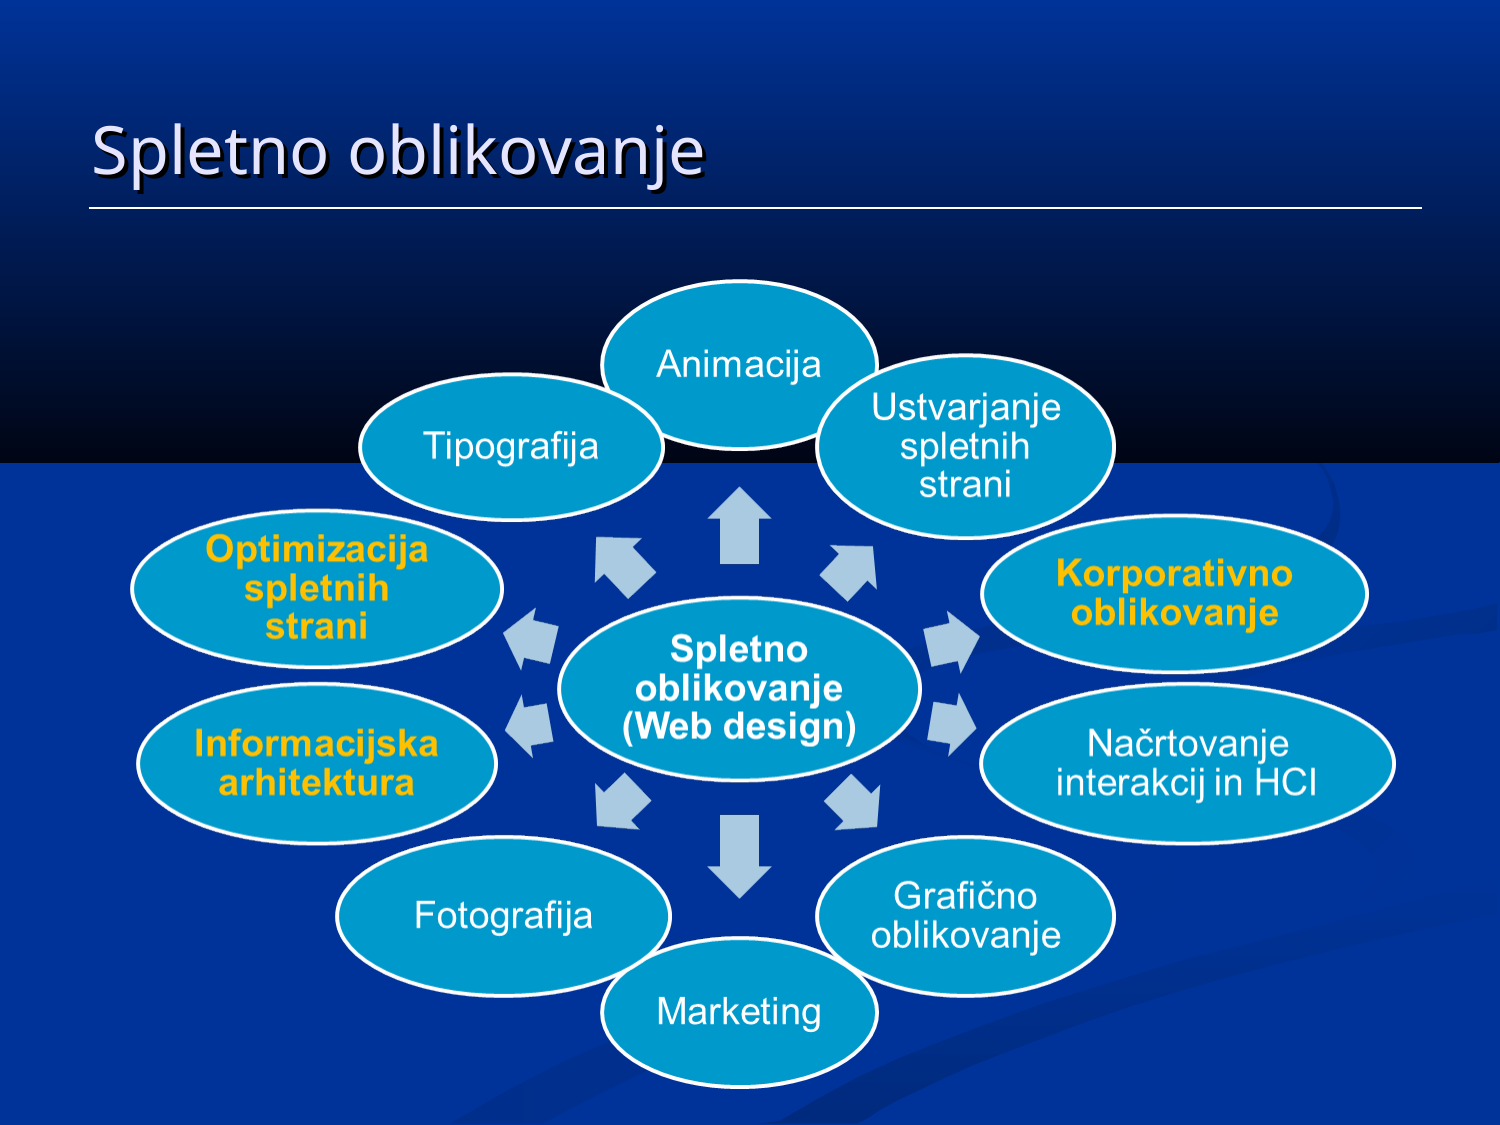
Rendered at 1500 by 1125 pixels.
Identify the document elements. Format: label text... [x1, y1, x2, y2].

picture [77, 279, 1423, 1090]
text_box Spletno oblikovanje [76, 54, 1459, 242]
